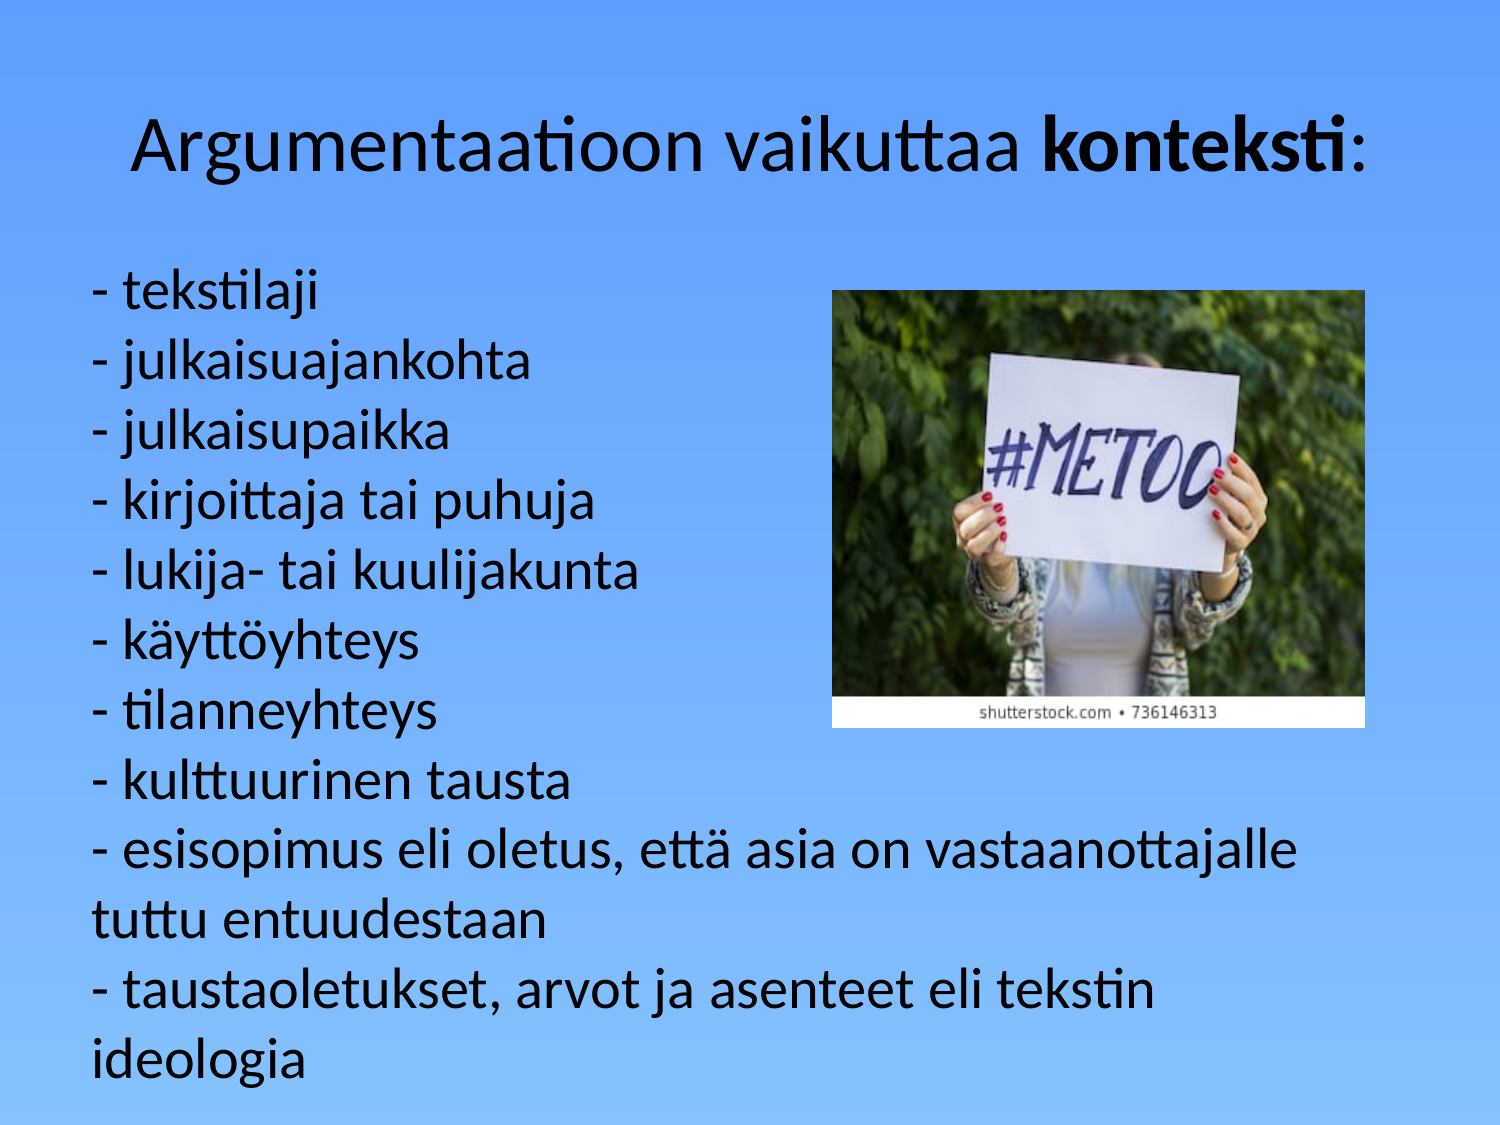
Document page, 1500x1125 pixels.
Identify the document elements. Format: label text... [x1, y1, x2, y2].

text_box - tekstilaji - julkaisuajankohta - julkaisupaikka - kirjoittaja tai puhuja - lukija- tai kuulijakunta - käyttöyhteys - tilanneyhteys - kulttuurinen tausta - esisopimus eli oletus, että asia on vastaanottajalle tuttu entuudestaan - taustaoletukset, arvot ja asenteet eli tekstin ideologia [76, 243, 1400, 1099]
picture [832, 290, 1365, 728]
title Argumentaatioon vaikuttaa konteksti: [75, 45, 1425, 233]
